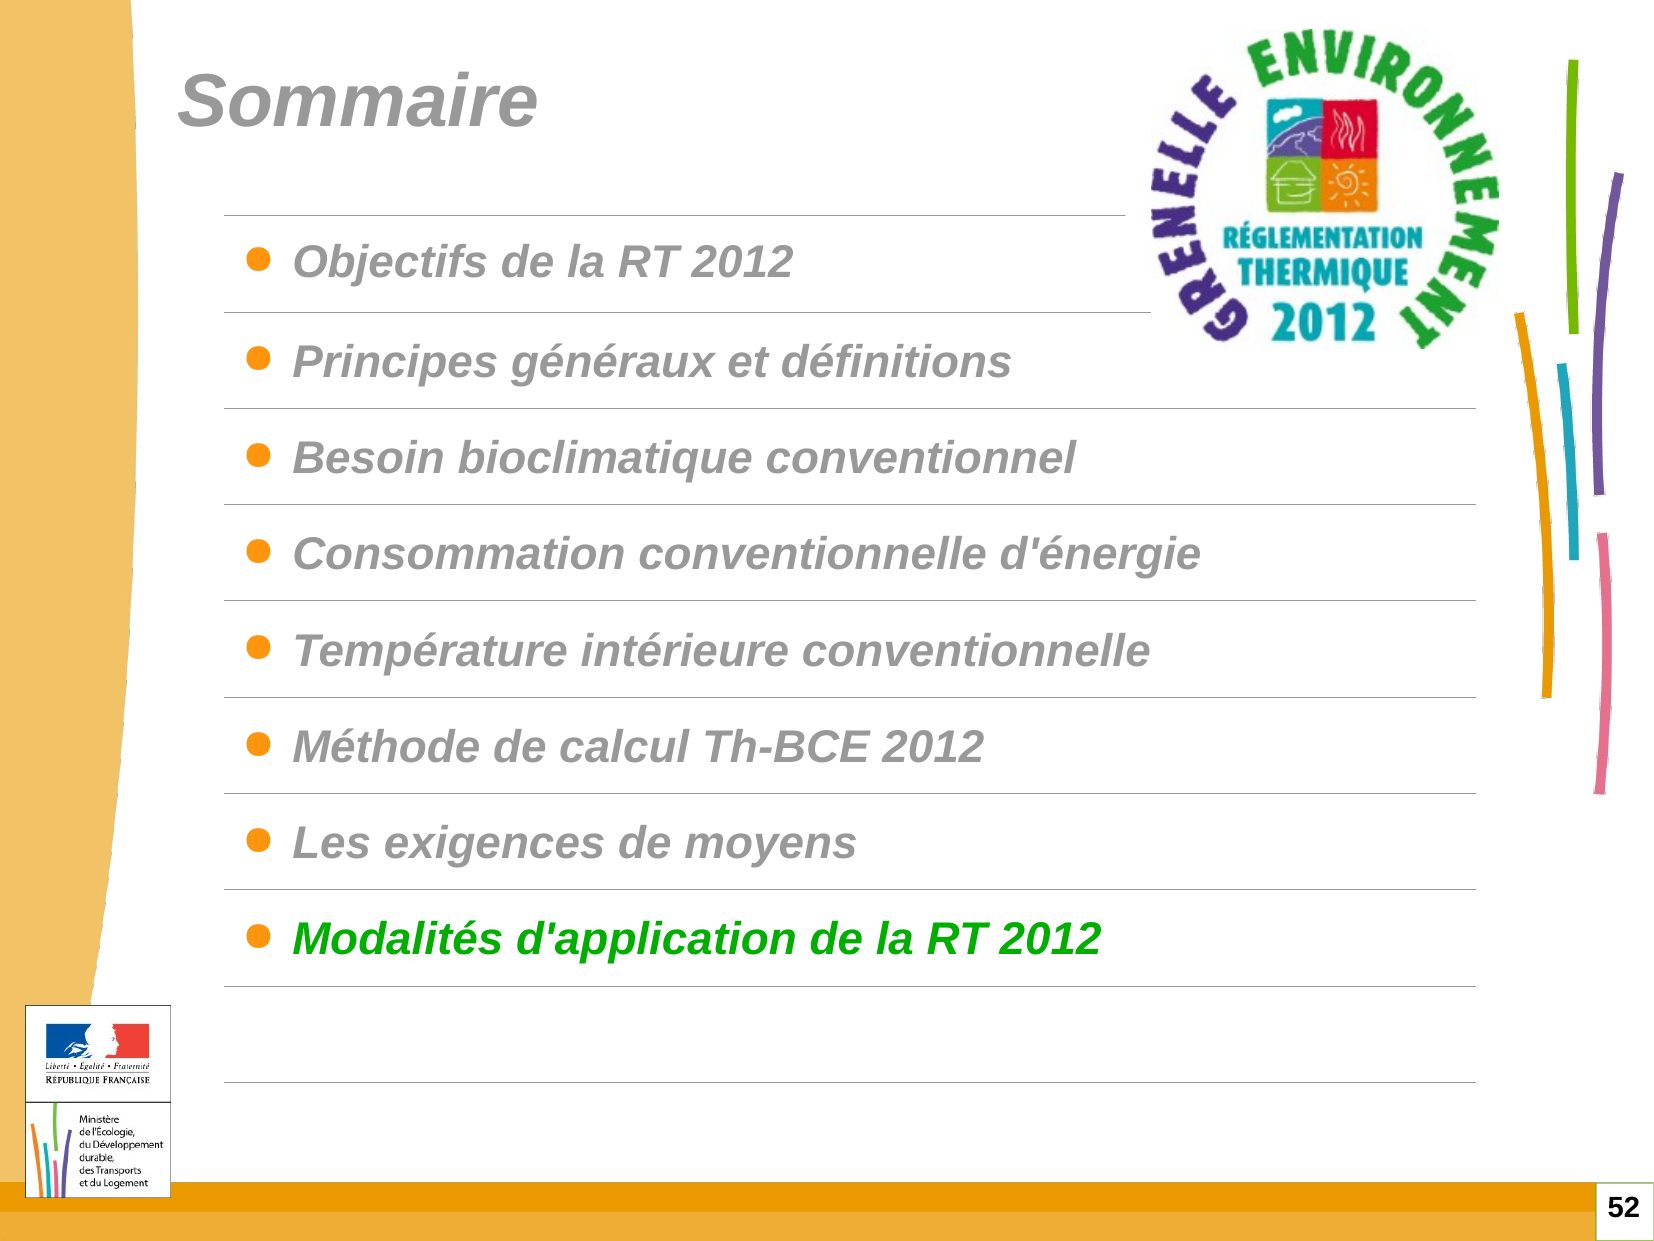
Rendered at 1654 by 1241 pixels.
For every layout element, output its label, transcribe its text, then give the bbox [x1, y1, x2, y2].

table_cell Les exigences de moyens [224, 793, 1476, 890]
table_cell Température intérieure conventionnelle [224, 601, 1476, 697]
table_cell [224, 1082, 1476, 1178]
table_cell [224, 986, 1476, 1082]
table_cell Méthode de calcul Th-BCE 2012 [224, 697, 1476, 793]
table_cell Principes généraux et définitions [224, 312, 1476, 408]
table_header Objectifs de la RT 2012 [224, 216, 1476, 312]
table_cell Consommation conventionnelle d'énergie [224, 505, 1476, 601]
table_cell Modalités d'application de la RT 2012 [224, 890, 1476, 986]
picture [0, 0, 1654, 1241]
table_cell Besoin bioclimatique conventionnel [224, 408, 1476, 505]
